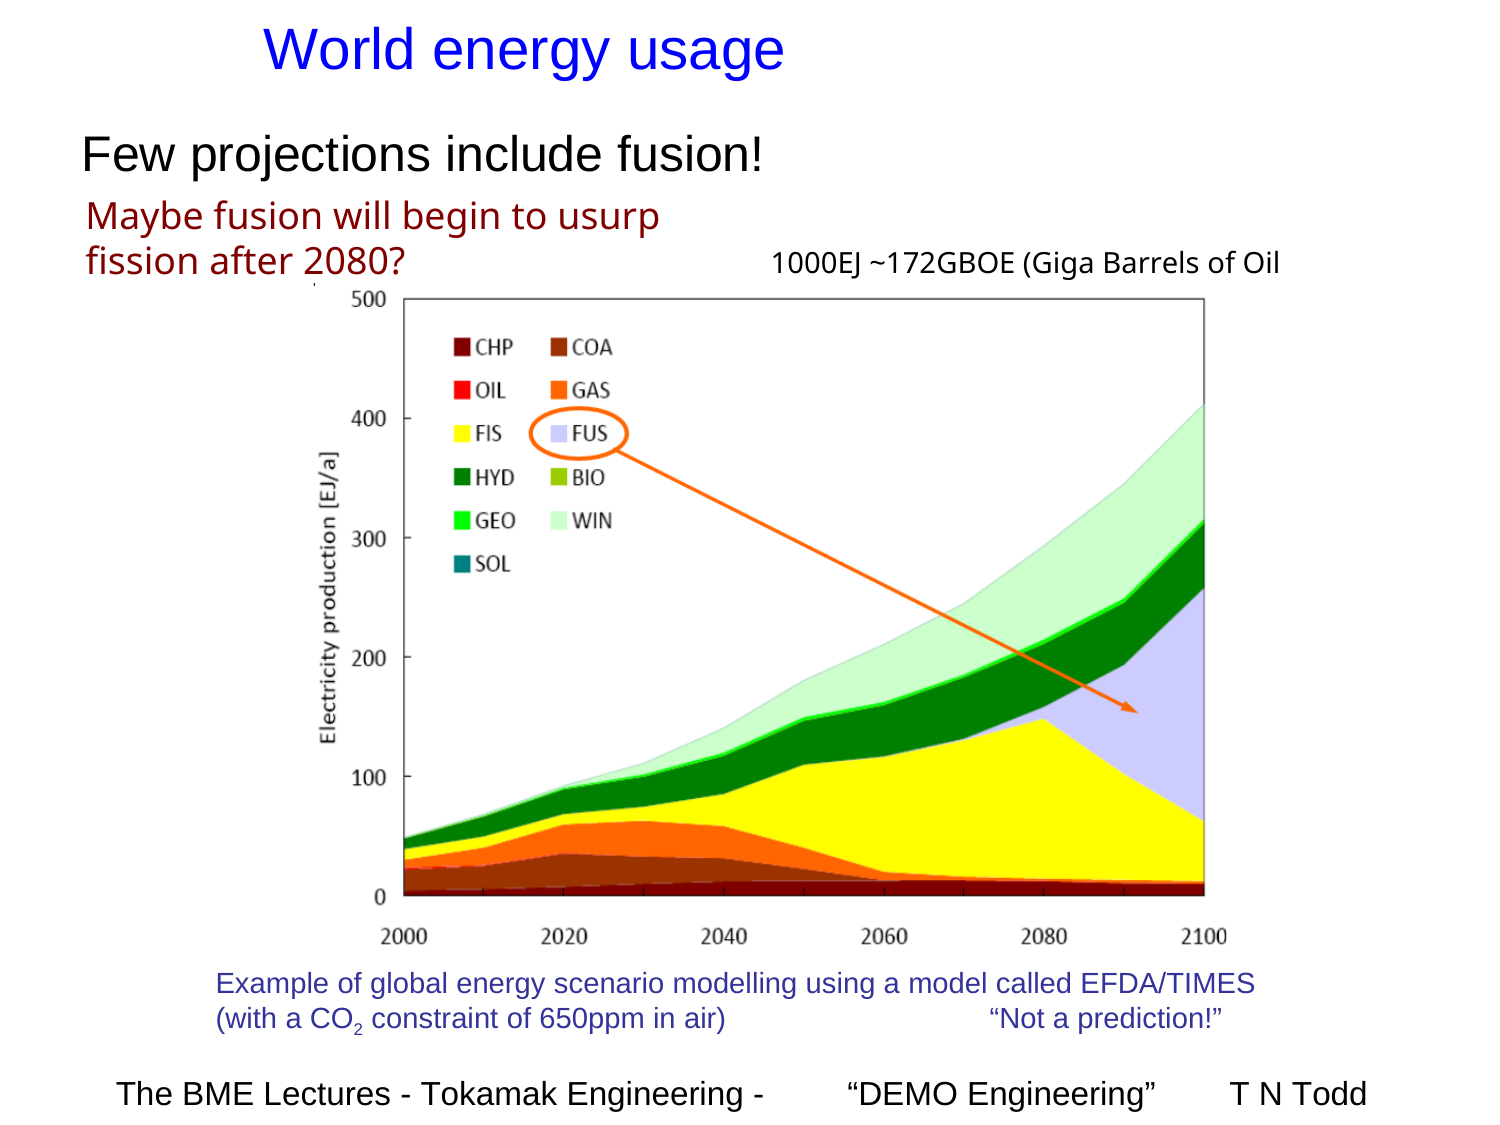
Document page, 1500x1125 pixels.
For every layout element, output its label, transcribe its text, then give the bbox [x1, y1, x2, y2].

text_box World energy usage [249, 3, 984, 108]
text_box Maybe fusion will begin to usurp fission after 2080? [70, 184, 748, 289]
text_box Few projections include fusion! [53, 113, 1458, 171]
text_box 1000EJ ~172GBOE (Giga Barrels of Oil Equivalent) [755, 236, 1452, 283]
text_box Example of global energy scenario modelling using a model called EFDA/TIMES (with a CO2 constraint of 650ppm in air) “Not a prediction!” [200, 956, 1284, 1044]
picture [283, 283, 1227, 956]
